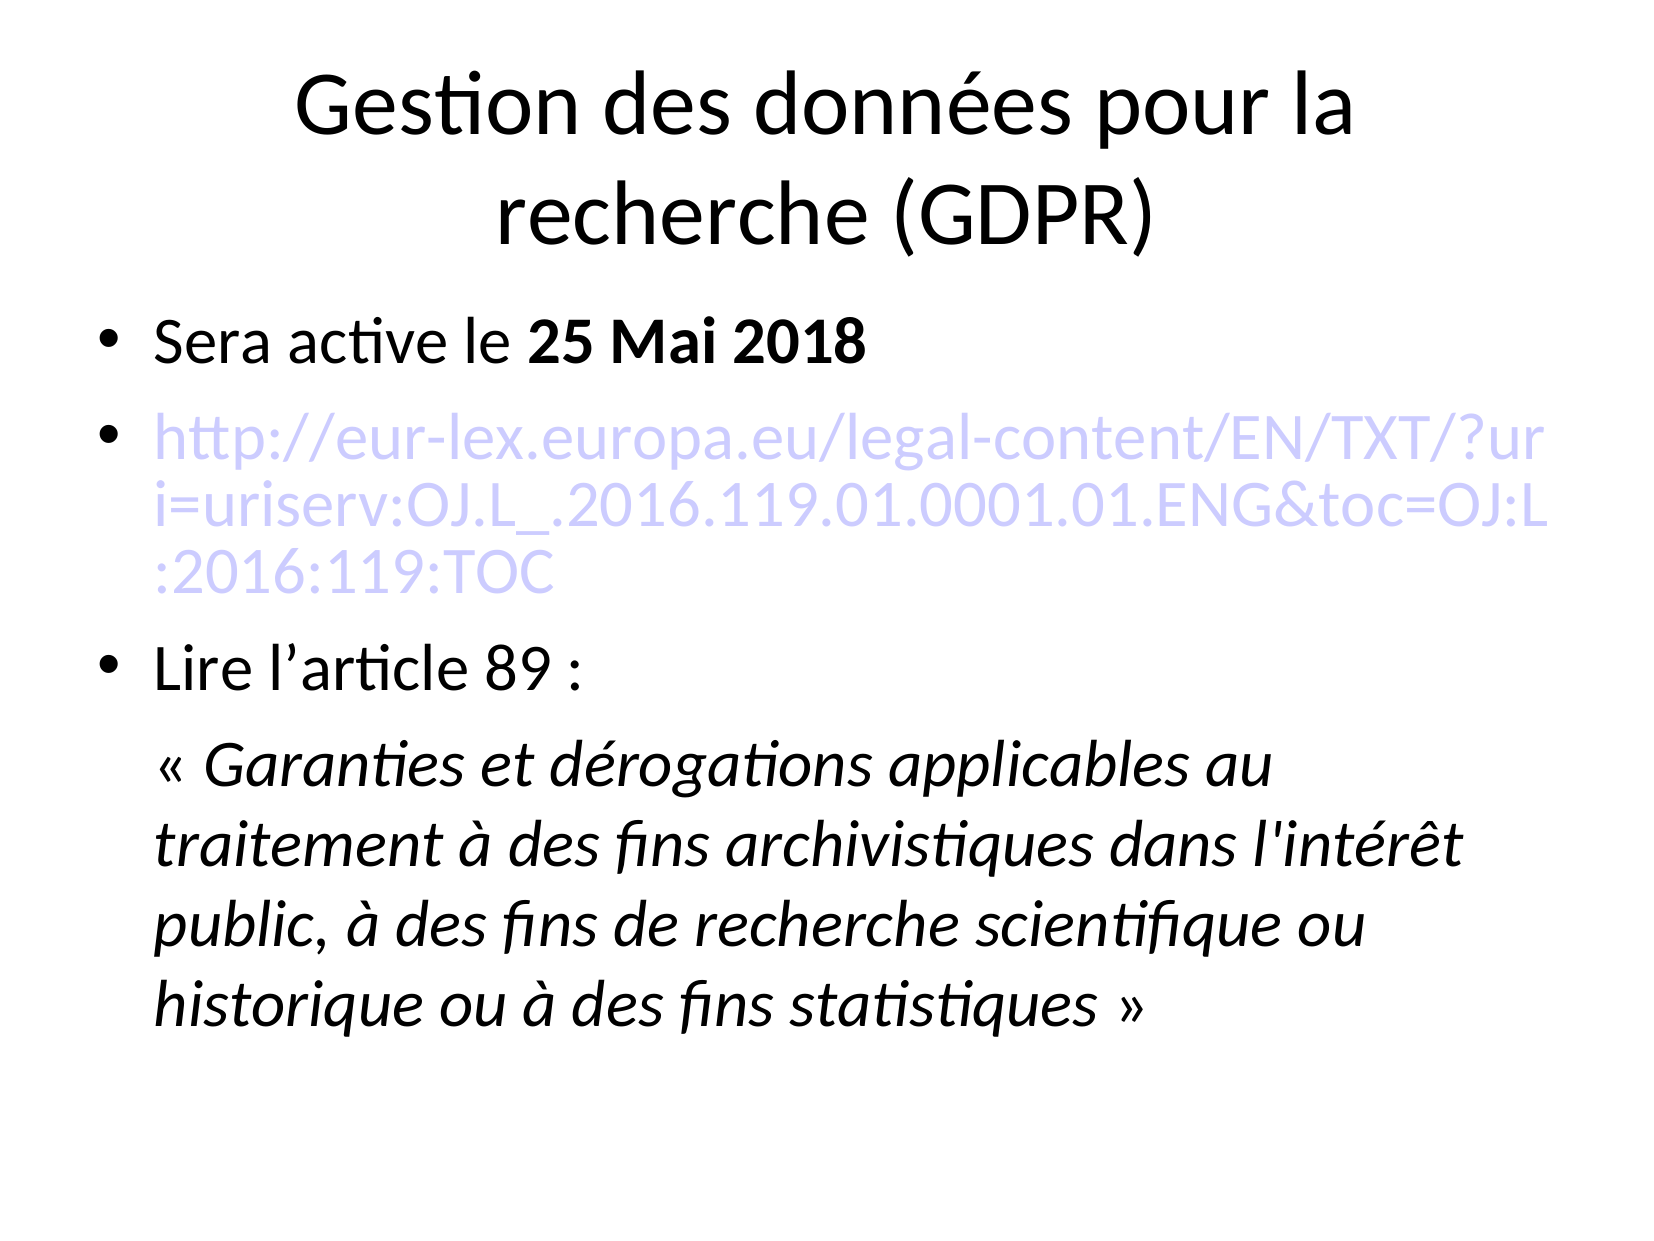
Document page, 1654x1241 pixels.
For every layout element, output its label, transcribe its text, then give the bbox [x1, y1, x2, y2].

text_box Gestion des données pour la recherche (GDPR) [82, 49, 1571, 257]
text_box Sera active le 25 Mai 2018 http://eur-lex.europa.eu/legal-content/EN/TXT/?uri=uriserv:OJ.L_.2016.119.01.0001.01.ENG&toc=OJ:L:2016:119:TOC Lire l’article 89 : « Garanties et dérogations applicables au traitement à des fins archivistiques dans l'intérêt public, à des fins de recherche scientifique ou historique ou à des fins statistiques » [82, 289, 1571, 1108]
